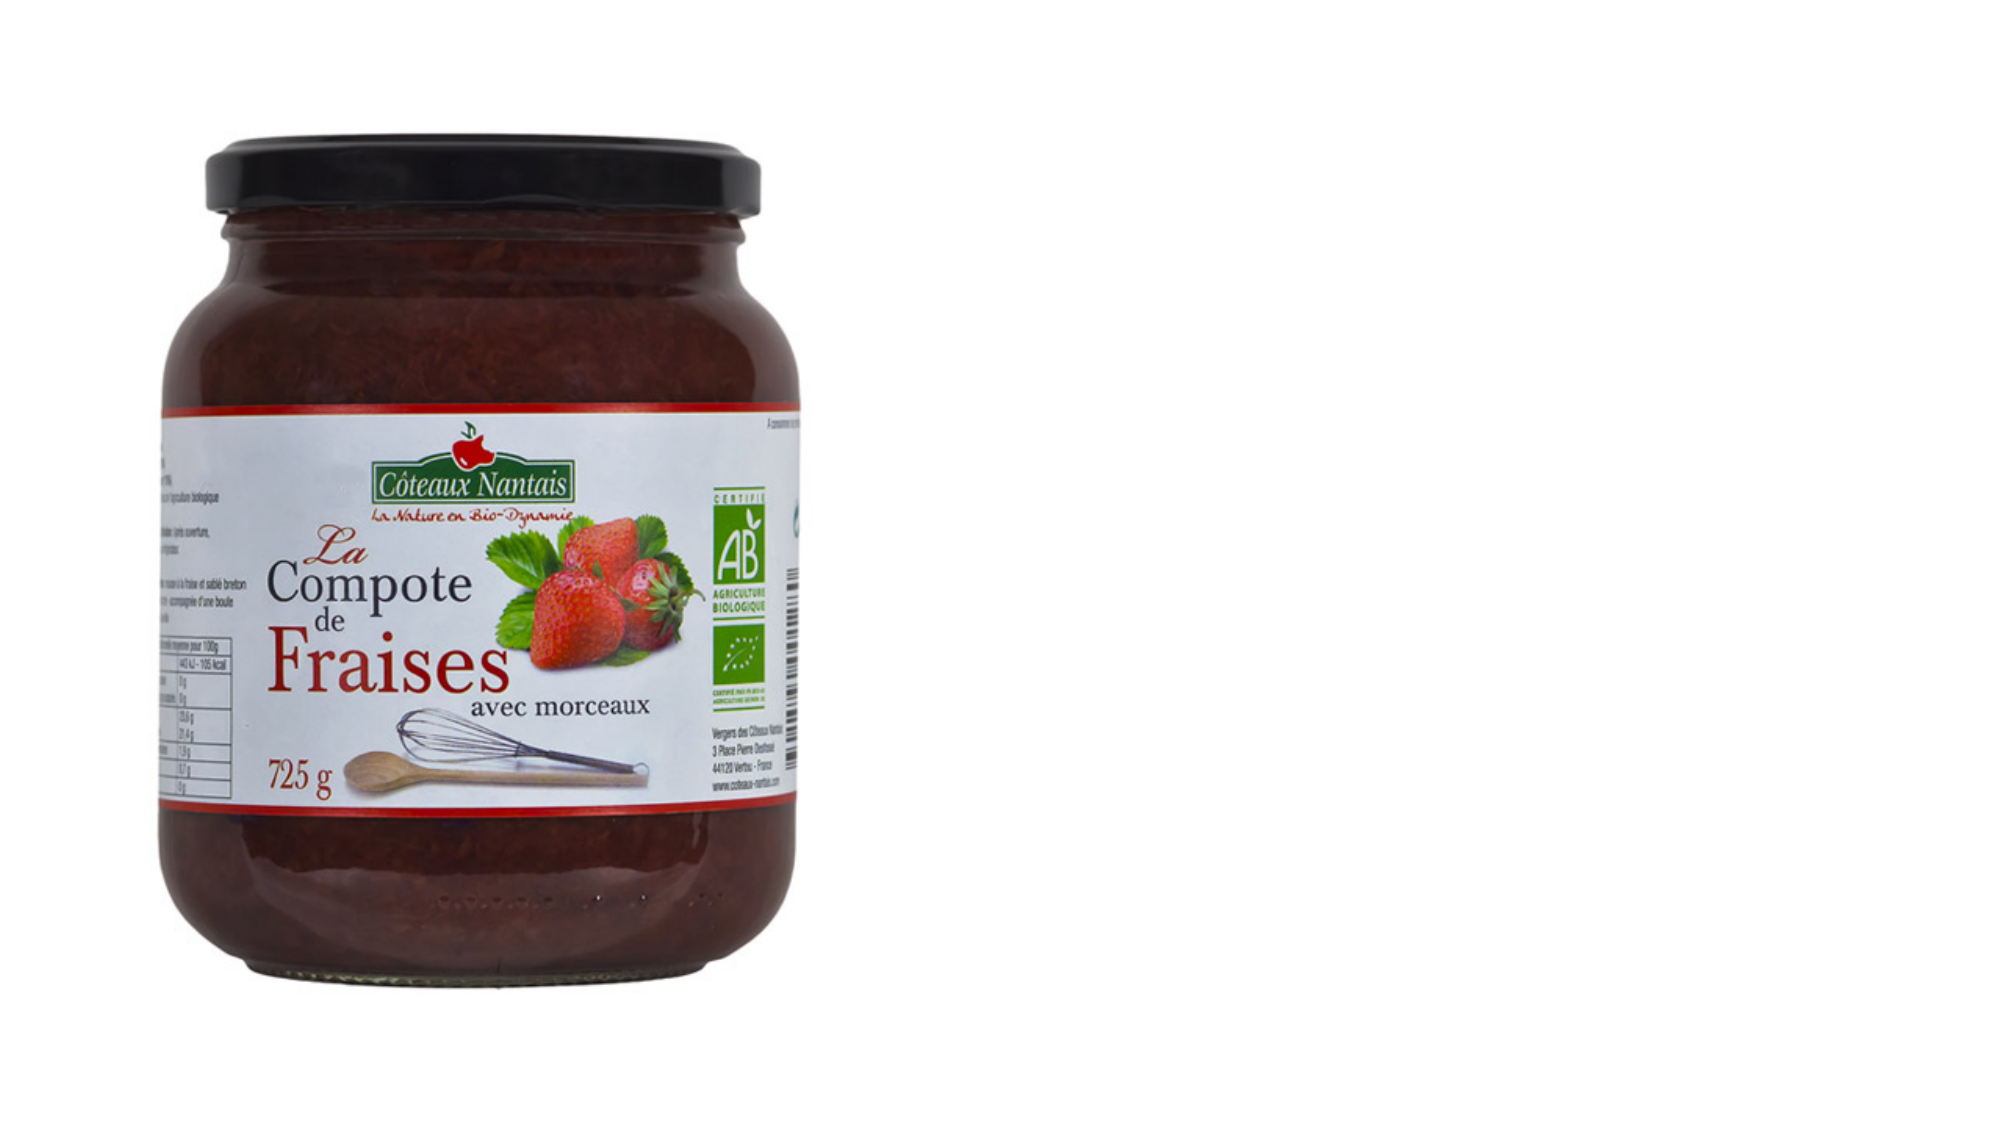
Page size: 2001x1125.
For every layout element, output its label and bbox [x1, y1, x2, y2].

picture [11, 93, 950, 1032]
